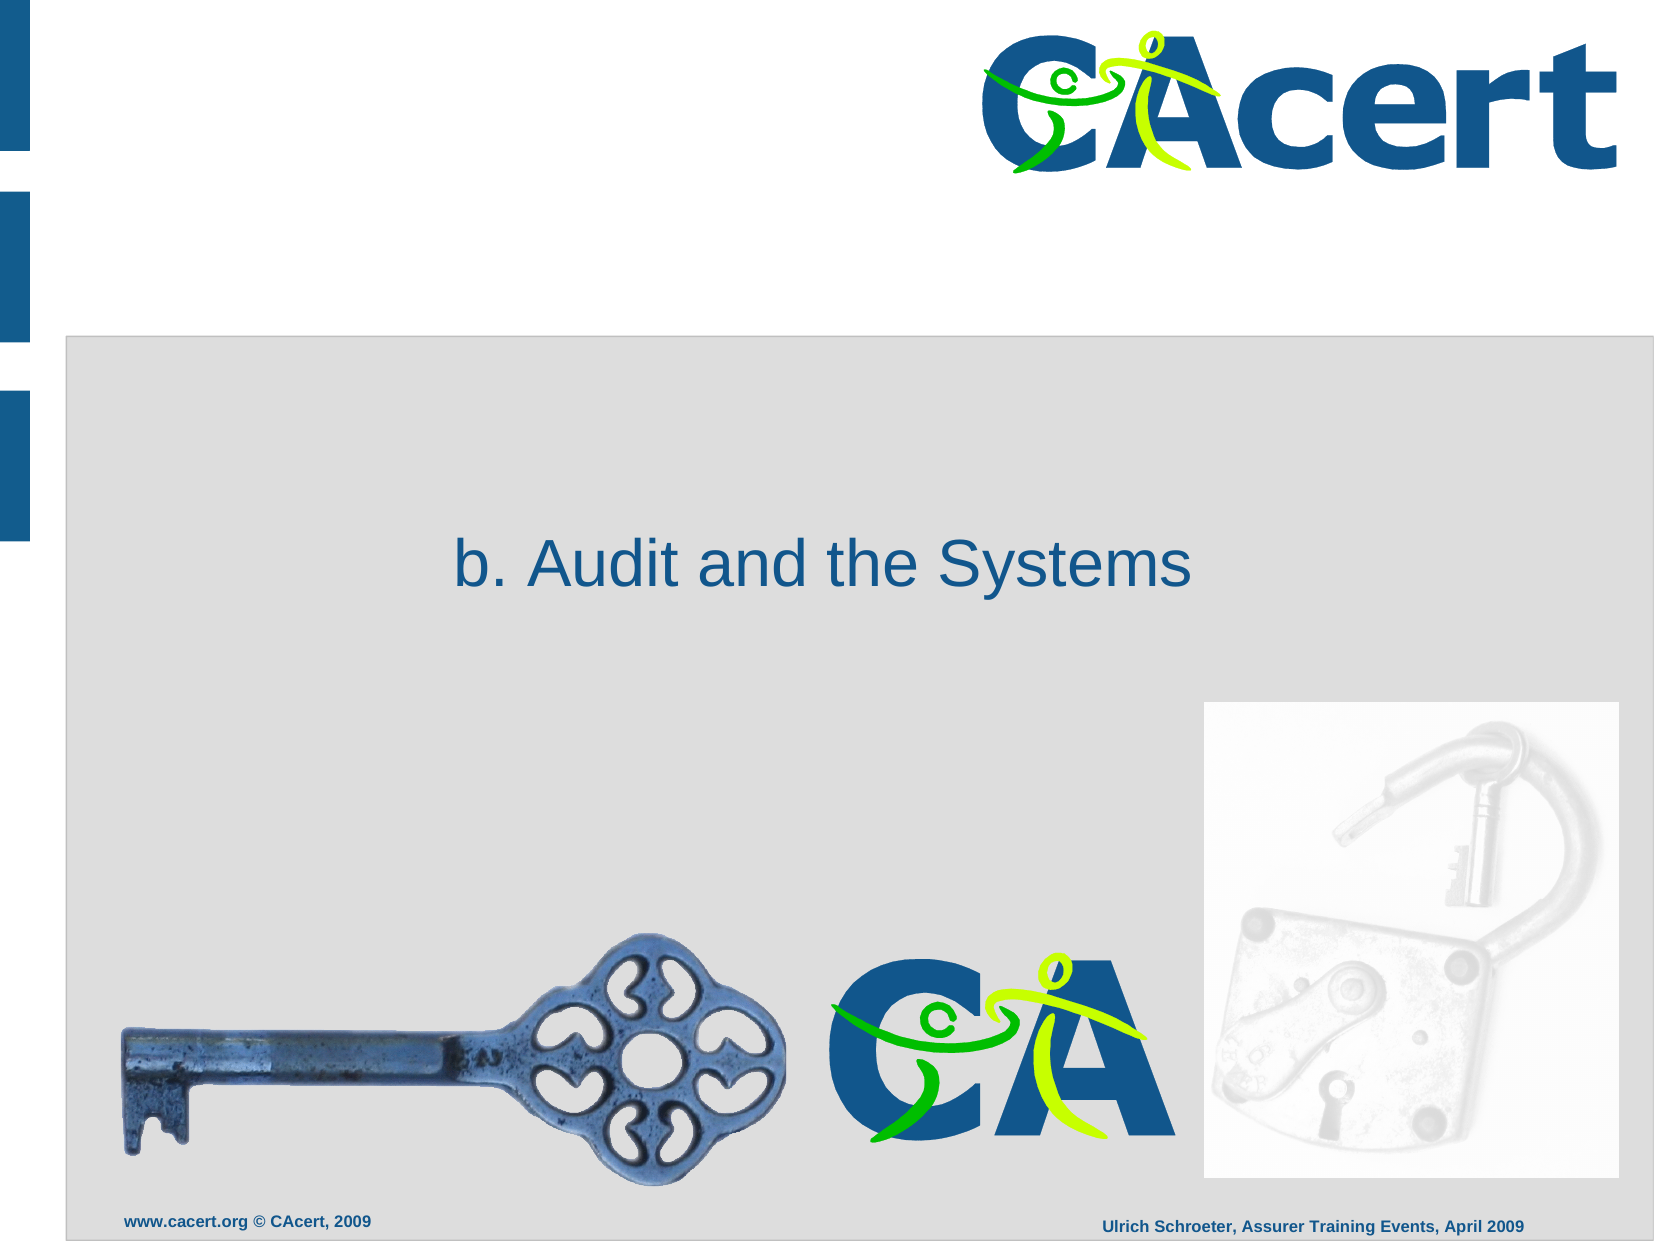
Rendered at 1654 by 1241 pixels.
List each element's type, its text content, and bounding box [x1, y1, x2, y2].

picture [826, 950, 1177, 1145]
title b. Audit and the Systems [118, 442, 1530, 601]
picture [1204, 702, 1619, 1178]
picture [106, 915, 800, 1203]
